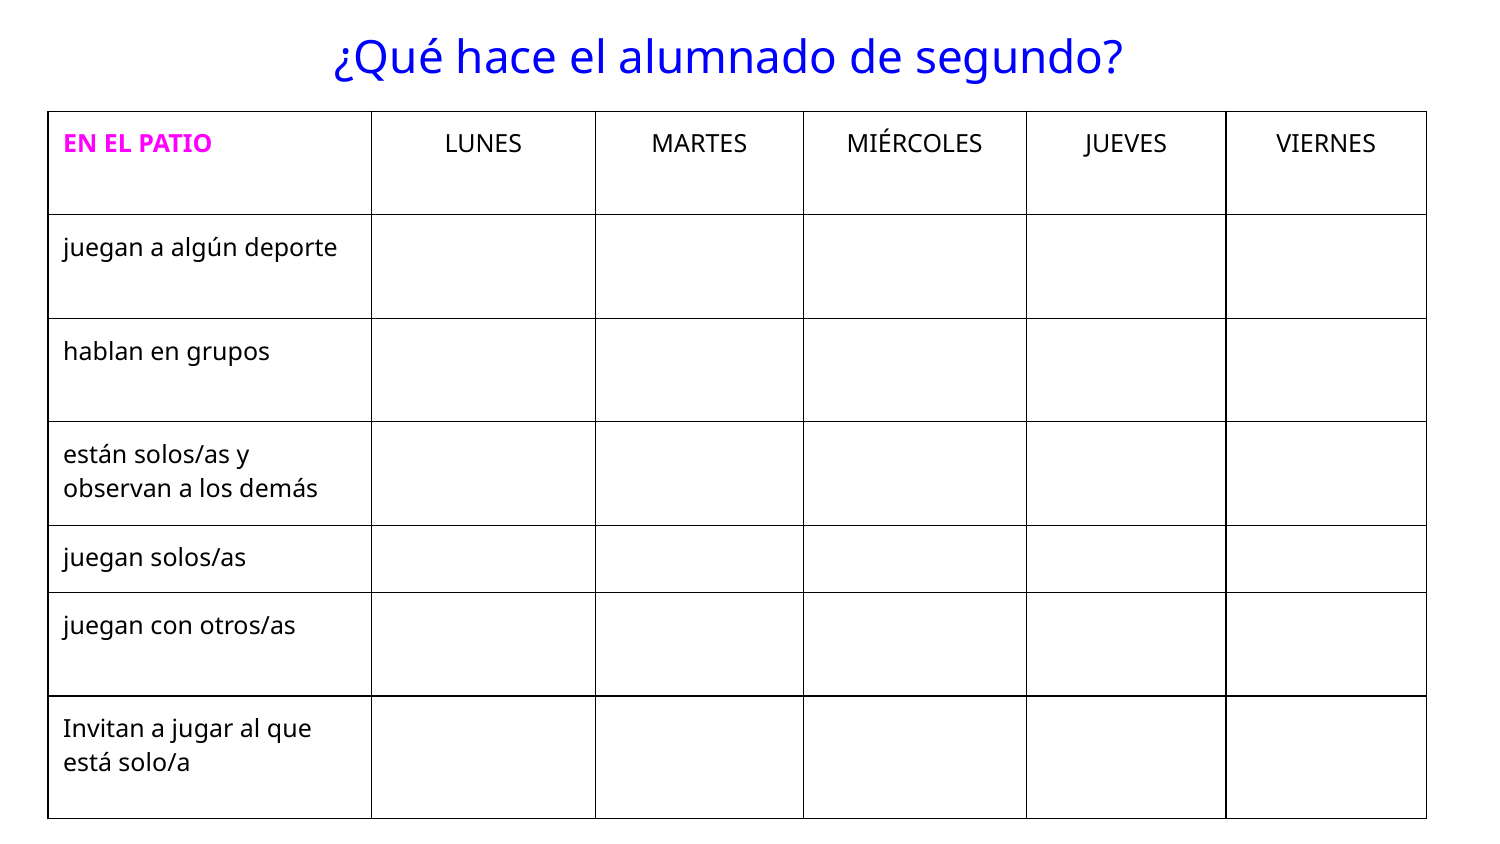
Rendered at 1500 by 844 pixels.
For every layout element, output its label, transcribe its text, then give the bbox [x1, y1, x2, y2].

table_cell [804, 593, 1026, 695]
table_cell [1027, 215, 1225, 318]
table_header MIÉRCOLES [804, 112, 1026, 214]
table_cell [1227, 422, 1426, 525]
table_cell [596, 215, 803, 318]
table_cell [372, 319, 595, 421]
table_cell [1027, 422, 1225, 525]
table_cell [1227, 697, 1426, 818]
table_cell [1027, 593, 1225, 695]
table_cell [596, 422, 803, 525]
table_cell [372, 526, 595, 592]
table_cell [596, 319, 803, 421]
table_header MARTES [596, 112, 803, 214]
table_header VIERNES [1227, 112, 1426, 214]
table_cell [804, 697, 1026, 818]
table_cell Invitan a jugar al que está solo/a [49, 697, 371, 818]
table_header LUNES [372, 112, 595, 214]
table_cell [372, 697, 595, 818]
table_cell [1227, 526, 1426, 592]
table_cell juegan solos/as [49, 526, 371, 592]
table_cell juegan con otros/as [49, 593, 371, 695]
table_cell [596, 697, 803, 818]
table_header JUEVES [1027, 112, 1225, 214]
table_cell [804, 422, 1026, 525]
table_cell [372, 215, 595, 318]
table_cell juegan a algún deporte [49, 215, 371, 318]
table_cell [372, 593, 595, 695]
table_cell [1227, 215, 1426, 318]
table_cell [1027, 697, 1225, 818]
table_cell [804, 526, 1026, 592]
table_cell [596, 593, 803, 695]
table_cell [1227, 319, 1426, 421]
table_cell [372, 422, 595, 525]
table_cell [804, 215, 1026, 318]
table_header EN EL PATIO [49, 112, 371, 214]
table_cell [1027, 526, 1225, 592]
table_cell [1227, 593, 1426, 695]
table_cell [596, 526, 803, 592]
table_cell están solos/as y observan a los demás [49, 422, 371, 525]
table_cell [1027, 319, 1225, 421]
table_cell hablan en grupos [49, 319, 371, 421]
text_box ¿Qué hace el alumnado de segundo? [19, 20, 1439, 90]
table_cell [804, 319, 1026, 421]
